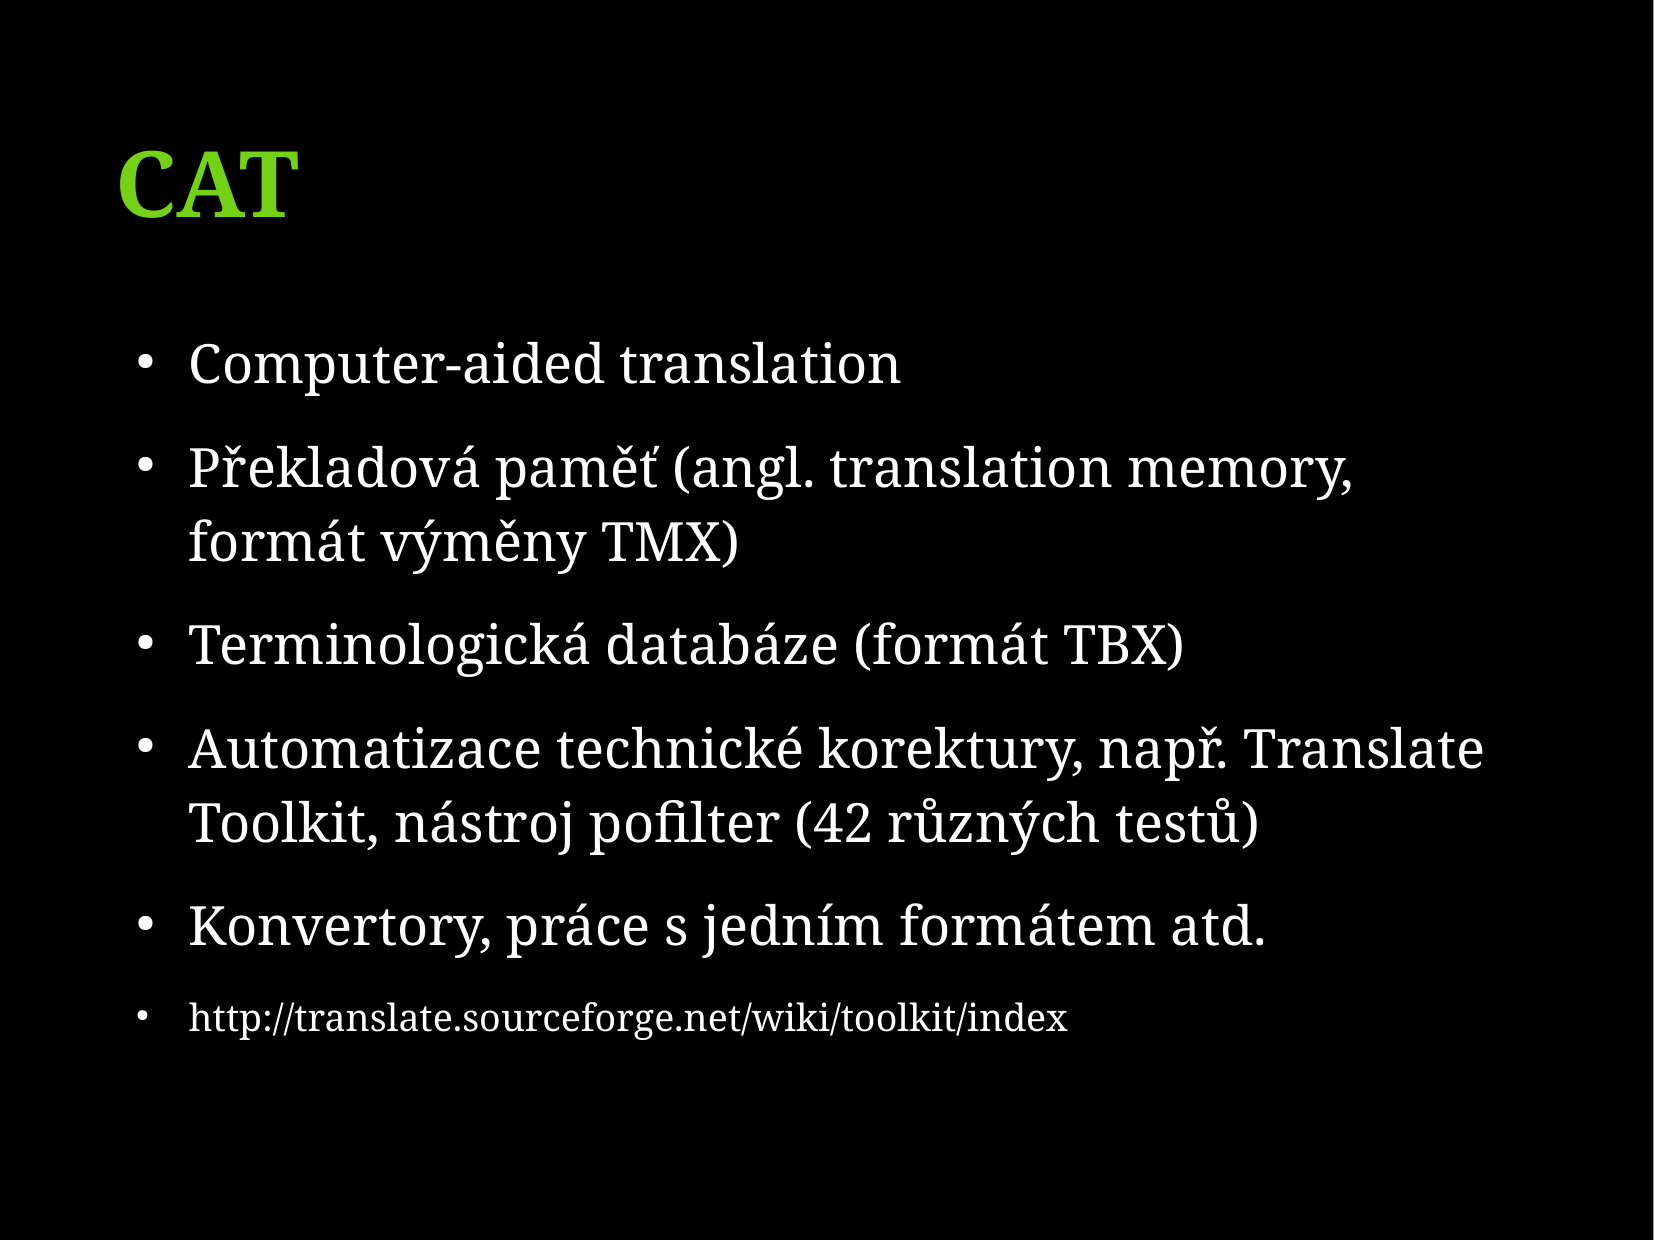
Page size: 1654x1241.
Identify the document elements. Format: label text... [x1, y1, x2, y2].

list Computer-aided translation Překladová paměť (angl. translation memory, formát výměny TMX) Terminologická databáze (formát TBX) Automatizace technické korektury, např. Translate Toolkit, nástroj pofilter (42 různých testů) Konvertory, práce s jedním formátem atd. http://translate.sourceforge.net/wiki/toolkit/index [118, 325, 1536, 1145]
title CAT [115, 78, 1539, 287]
